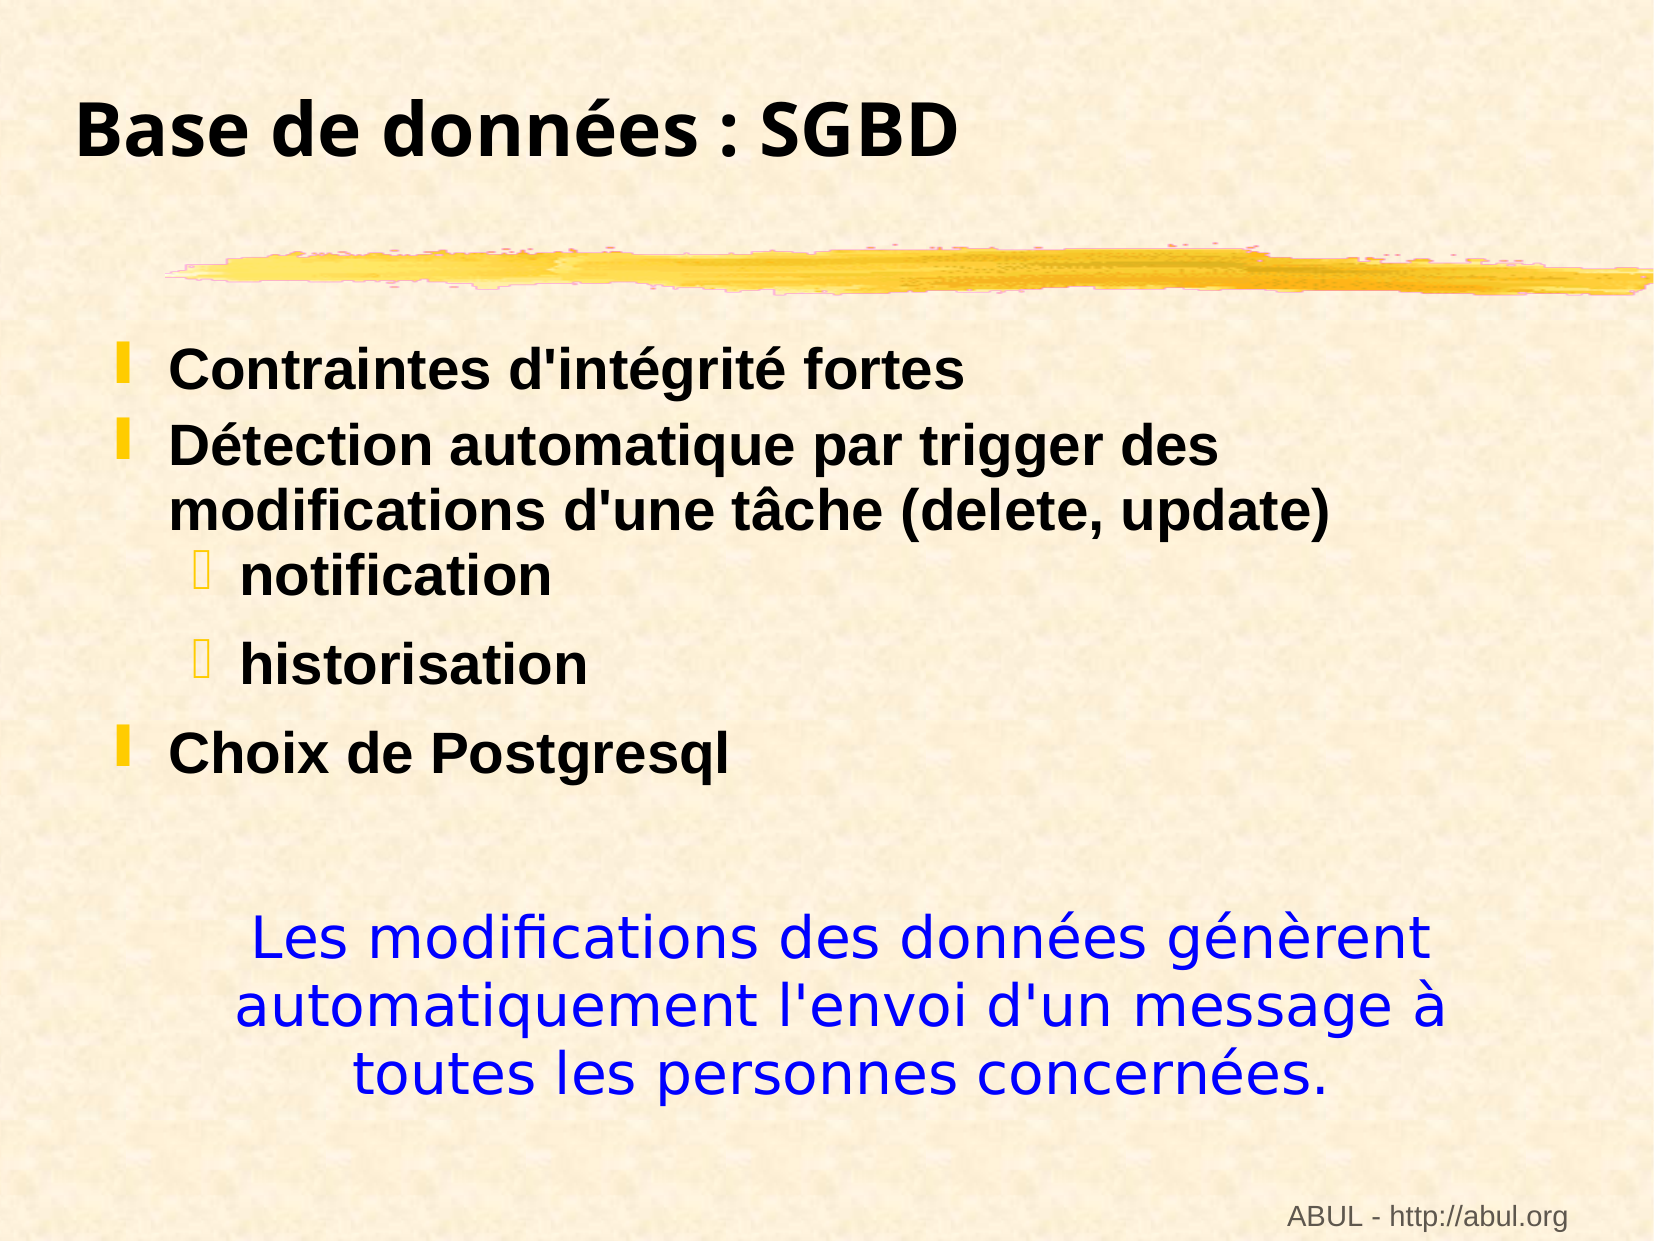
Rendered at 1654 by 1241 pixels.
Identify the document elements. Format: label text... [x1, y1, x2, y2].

title Base de données : SGBD [73, 2, 1479, 254]
text_box Les modifications des données génèrent automatiquement l'envoi d'un message à toutes les personnes concernées. [177, 897, 1506, 1116]
list Contraintes d'intégrité fortes Détection automatique par trigger des modifications d'une tâche (delete, update) notification historisation Choix de Postgresql [82, 329, 1562, 855]
picture [0, 0, 1654, 1241]
